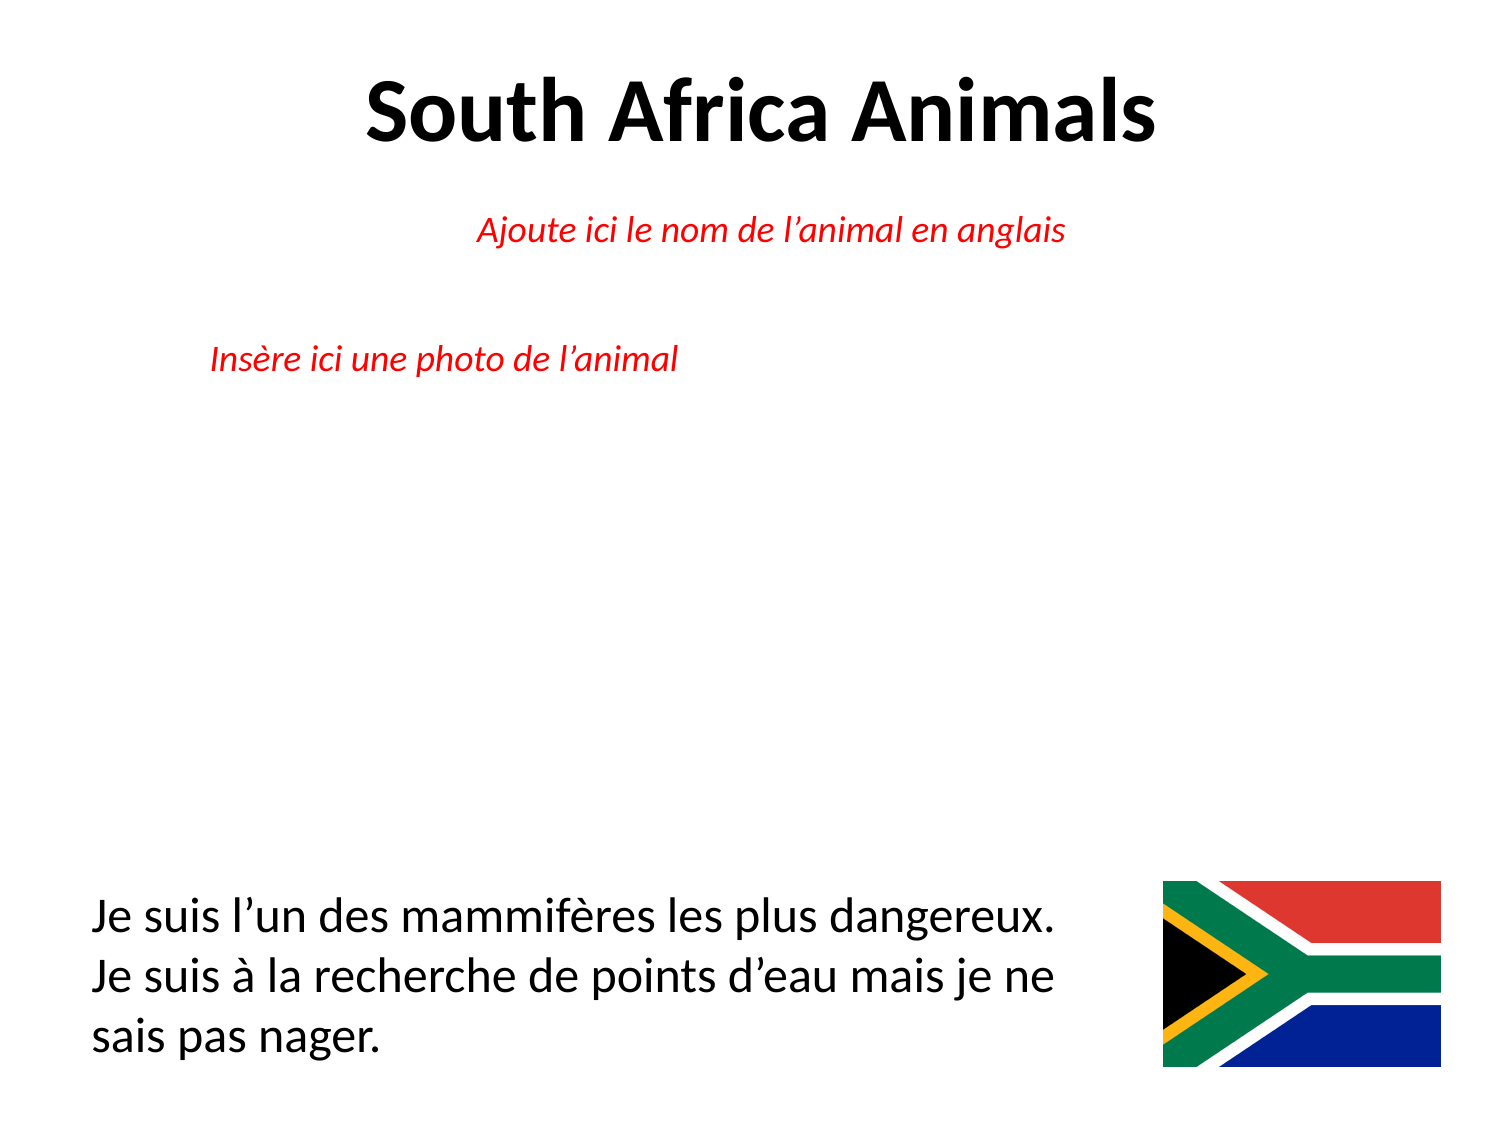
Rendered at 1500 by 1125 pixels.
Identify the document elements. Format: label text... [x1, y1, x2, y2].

text_box South Africa Animals [123, 42, 1399, 164]
text_box Ajoute ici le nom de l’animal en anglais [462, 198, 1112, 258]
text_box Insère ici une photo de l’animal [194, 326, 1303, 387]
text_box Je suis l’un des mammifères les plus dangereux. Je suis à la recherche de points d’eau mais je ne sais pas nager. [76, 875, 1113, 1071]
picture [1163, 881, 1441, 1067]
